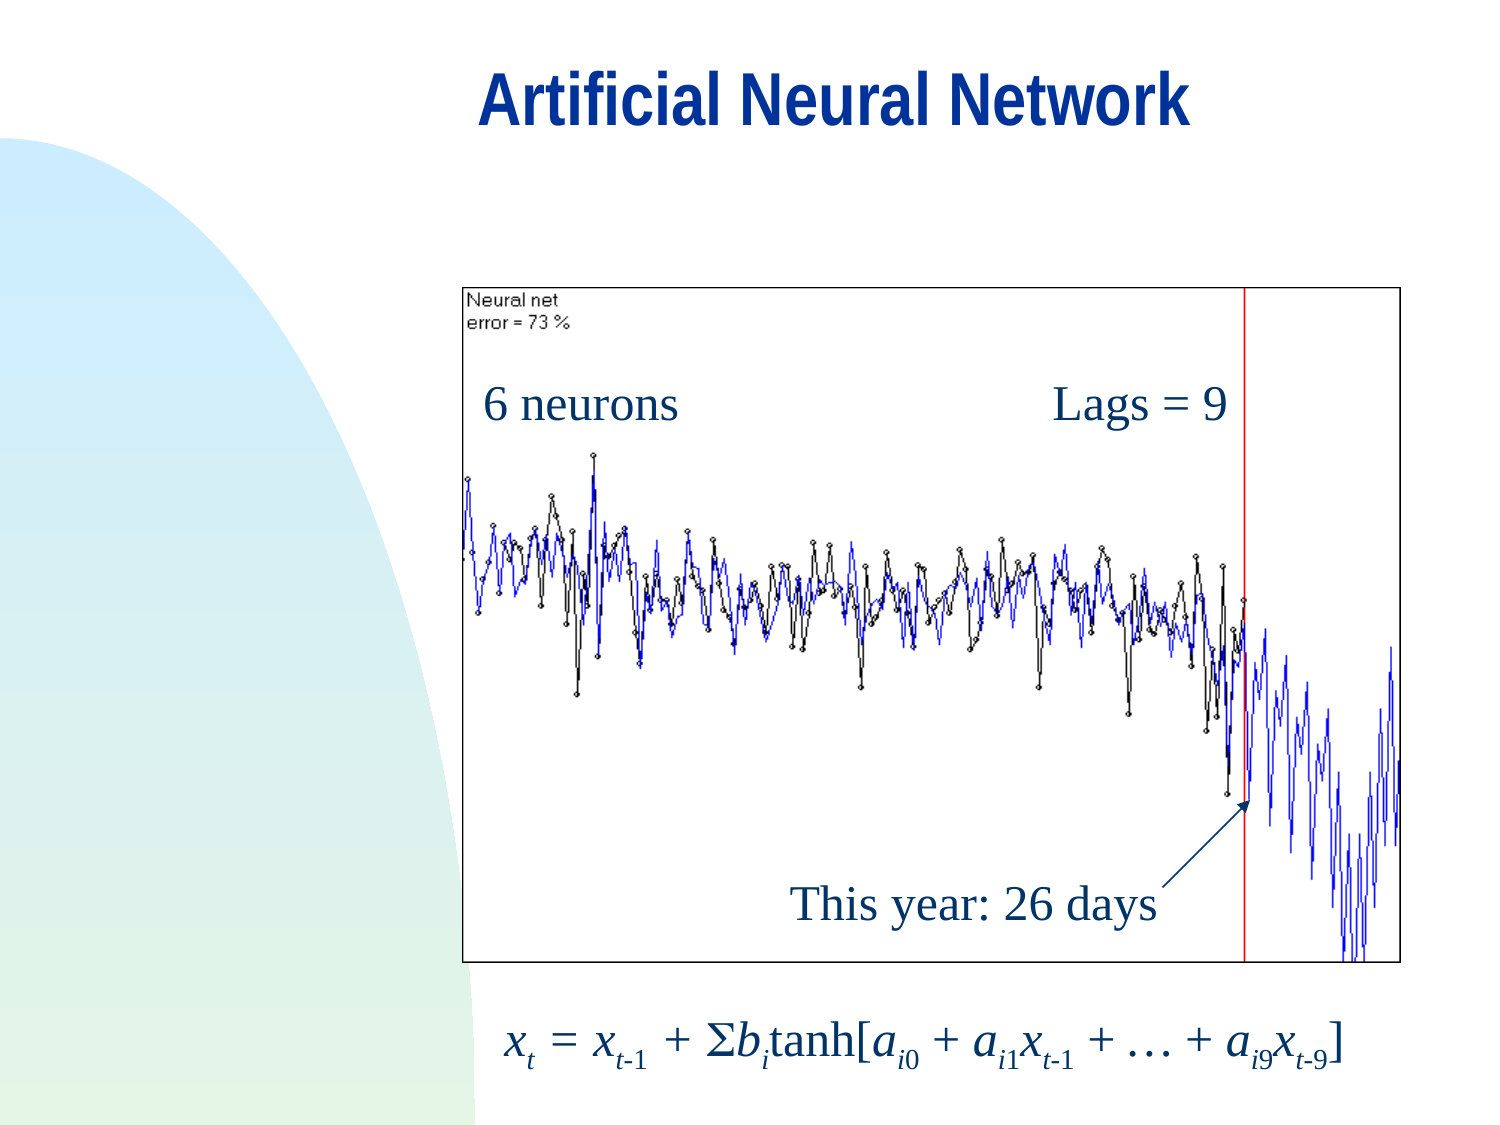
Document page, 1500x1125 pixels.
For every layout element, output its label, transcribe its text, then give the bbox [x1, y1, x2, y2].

text_box Lags = 9 [1037, 362, 1243, 438]
text_box xt = xt-1 + bitanh[ai0 + ai1xt-1 + … + ai9xt-9] [489, 998, 1360, 1083]
picture [462, 287, 1401, 963]
text_box 6 neurons [462, 362, 700, 438]
title Artificial Neural Network [462, 12, 1463, 201]
text_box This year: 26 days [774, 862, 1174, 938]
